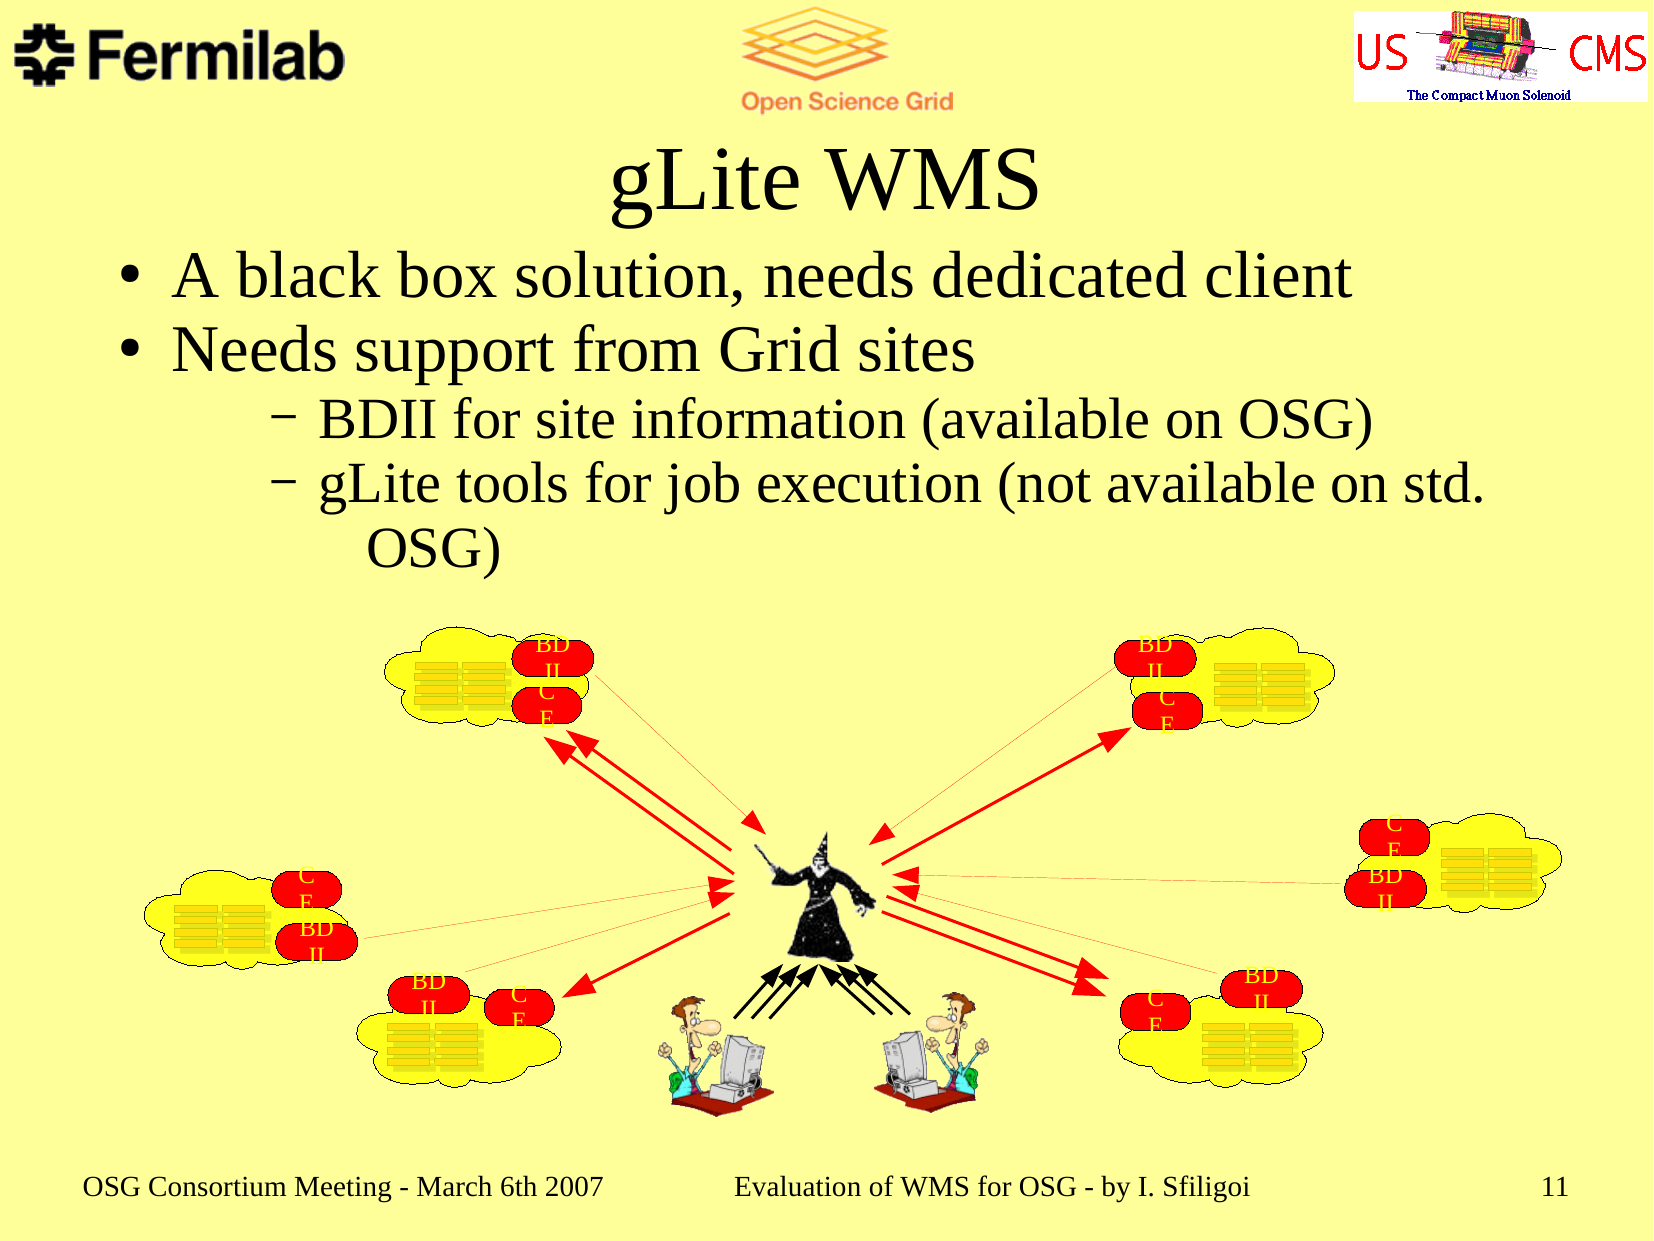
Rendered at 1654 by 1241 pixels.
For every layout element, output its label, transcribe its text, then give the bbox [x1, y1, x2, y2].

text_box BDII [1220, 970, 1303, 1008]
text_box BDII [1265, 970, 1274, 982]
list A black box solution, needs dedicated client Needs support from Grid sites BDII for site information (available on OSG) gLite tools for job execution (not available on std. OSG) [82, 238, 1571, 1152]
text_box BDII [320, 923, 329, 935]
text_box BDII [1344, 870, 1427, 908]
text_box [356, 995, 562, 1088]
text_box [144, 870, 348, 970]
text_box BDII [1389, 870, 1398, 882]
text_box BDII [433, 976, 442, 988]
text_box [1357, 813, 1562, 913]
text_box BDII [1159, 640, 1168, 651]
text_box CE [1359, 819, 1430, 856]
text_box BDII [387, 976, 470, 1014]
title gLite WMS [82, 100, 1571, 238]
picture [657, 996, 774, 1117]
picture [1354, 11, 1648, 102]
picture [14, 23, 345, 87]
text_box BDII [275, 923, 358, 961]
text_box [1118, 995, 1324, 1088]
text_box BDII [1114, 640, 1197, 677]
text_box [1130, 627, 1335, 728]
text_box CE [271, 871, 342, 908]
text_box [384, 626, 589, 727]
text_box BDII [557, 640, 566, 651]
picture [754, 831, 880, 962]
text_box CE [484, 989, 555, 1026]
text_box BDII [511, 640, 594, 677]
picture [874, 992, 990, 1113]
text_box CE [1132, 692, 1203, 730]
text_box CE [1120, 993, 1191, 1031]
text_box CE [511, 687, 582, 724]
picture [741, 5, 953, 100]
